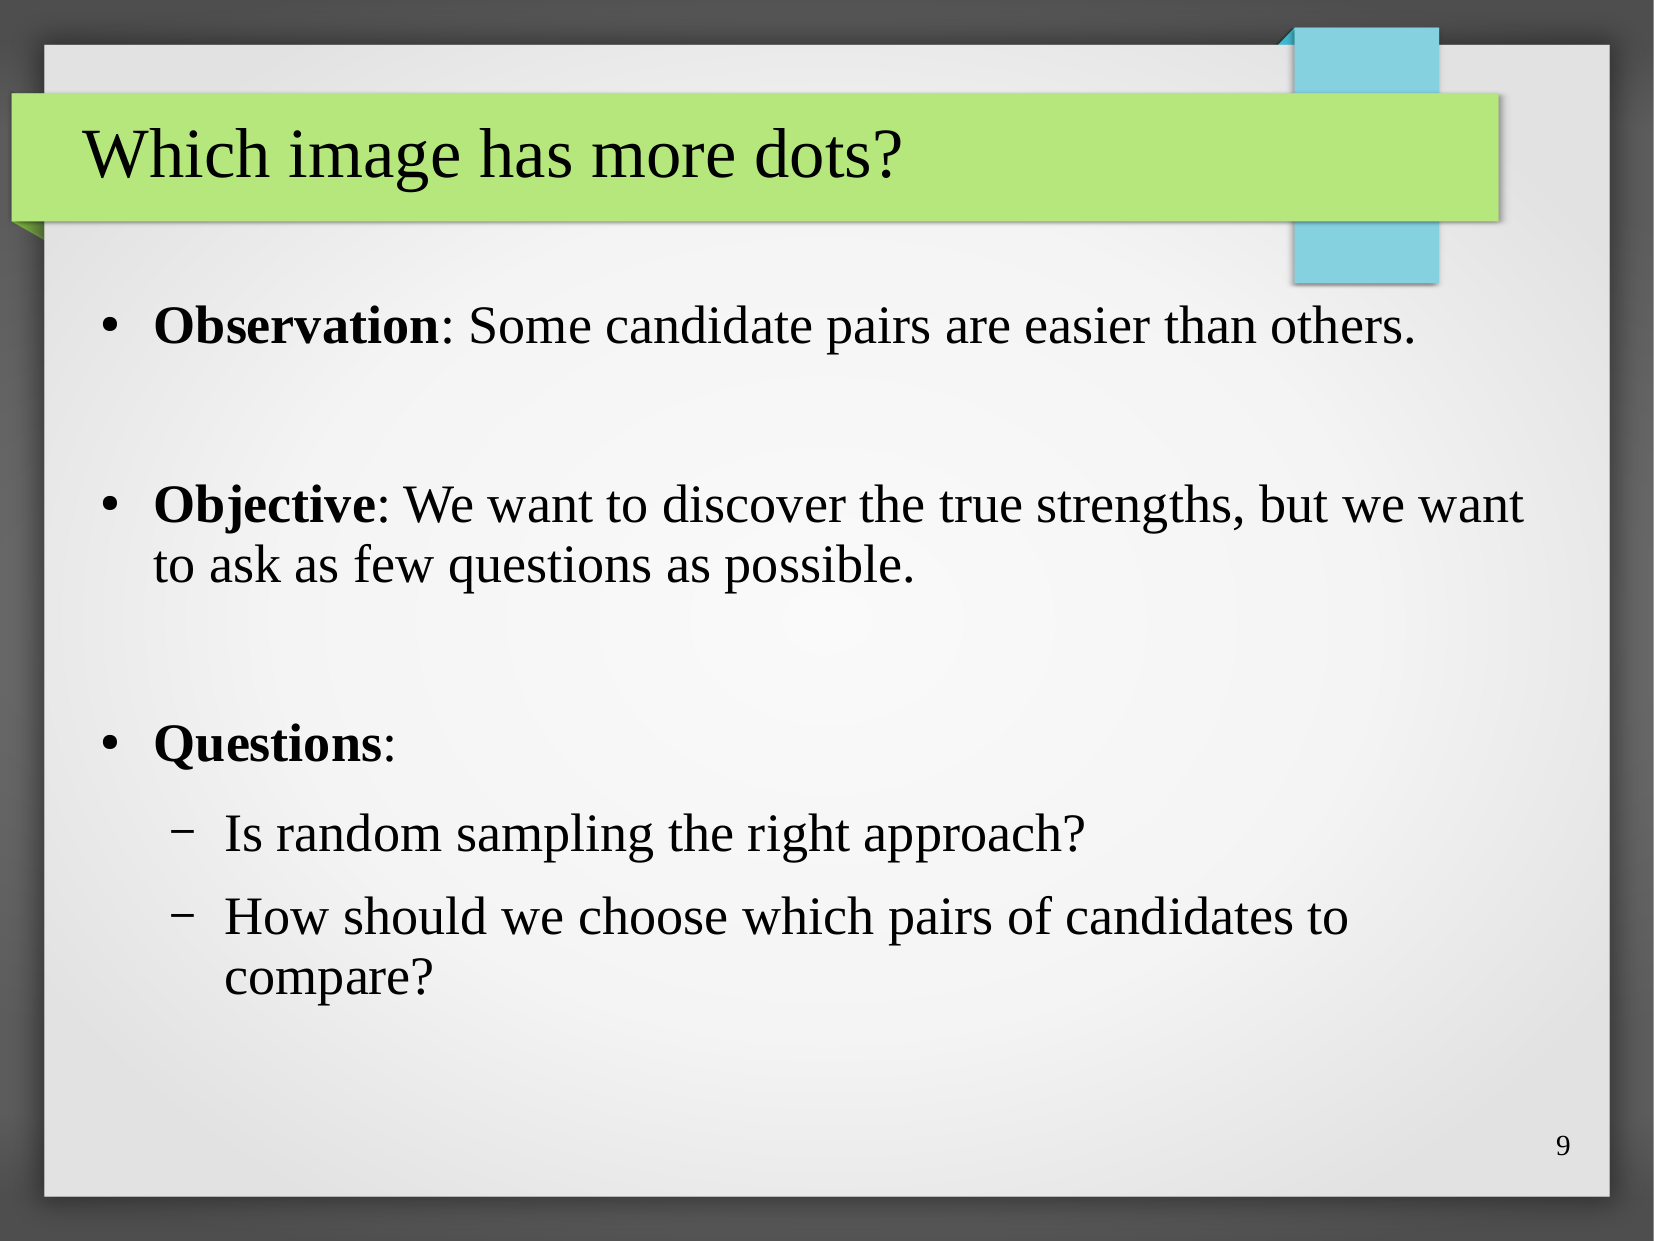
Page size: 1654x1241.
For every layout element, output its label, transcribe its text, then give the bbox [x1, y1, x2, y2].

title Which image has more dots? [82, 94, 1264, 213]
list Observation: Some candidate pairs are easier than others. Objective: We want to discover the true strengths, but we want to ask as few questions as possible. Questions: Is random sampling the right approach? How should we choose which pairs of candidates to compare? [82, 295, 1571, 1015]
picture [0, 0, 1654, 1241]
